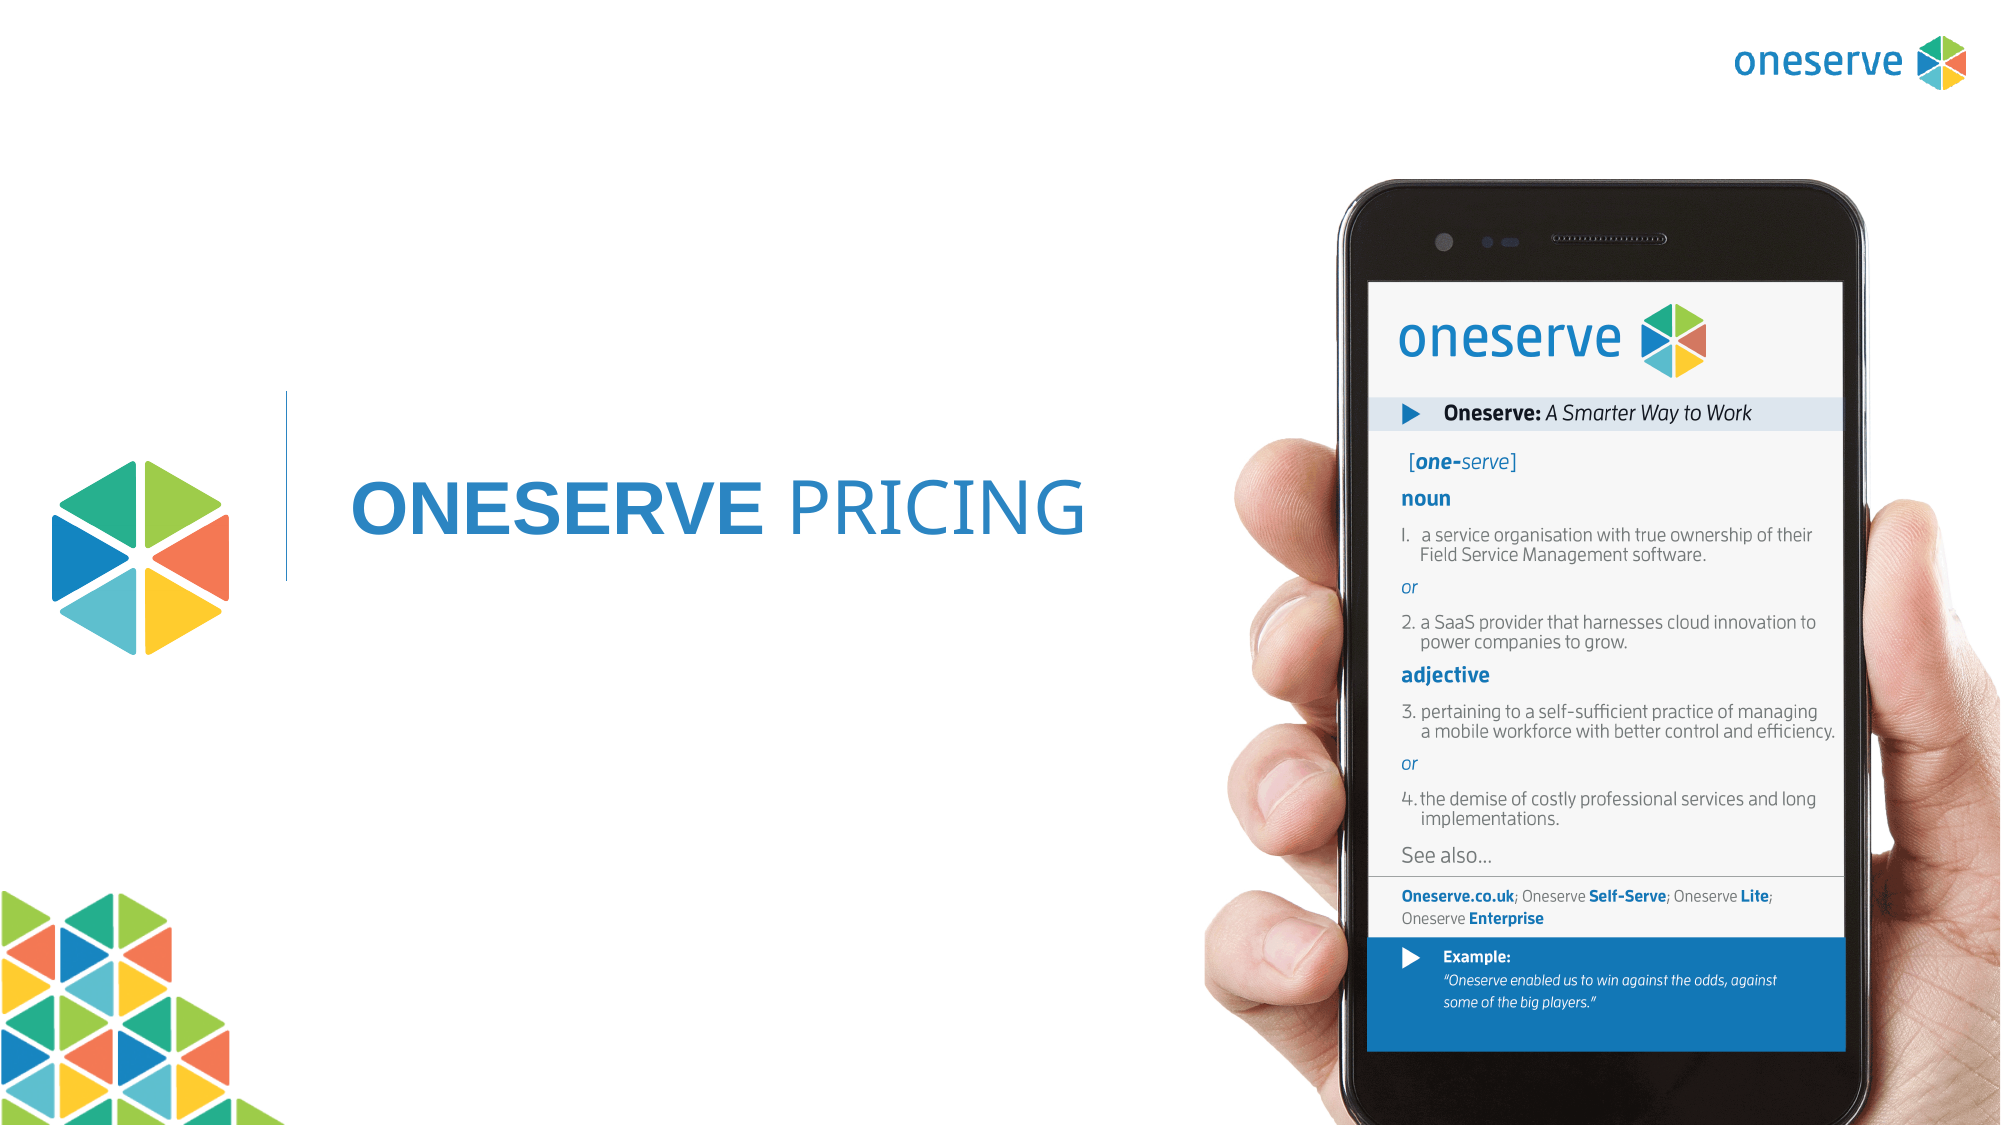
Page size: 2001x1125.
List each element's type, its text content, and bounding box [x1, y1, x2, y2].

picture [52, 461, 229, 656]
picture [1204, 109, 2000, 1125]
text_box ONESERVE PRICING [335, 452, 1114, 559]
